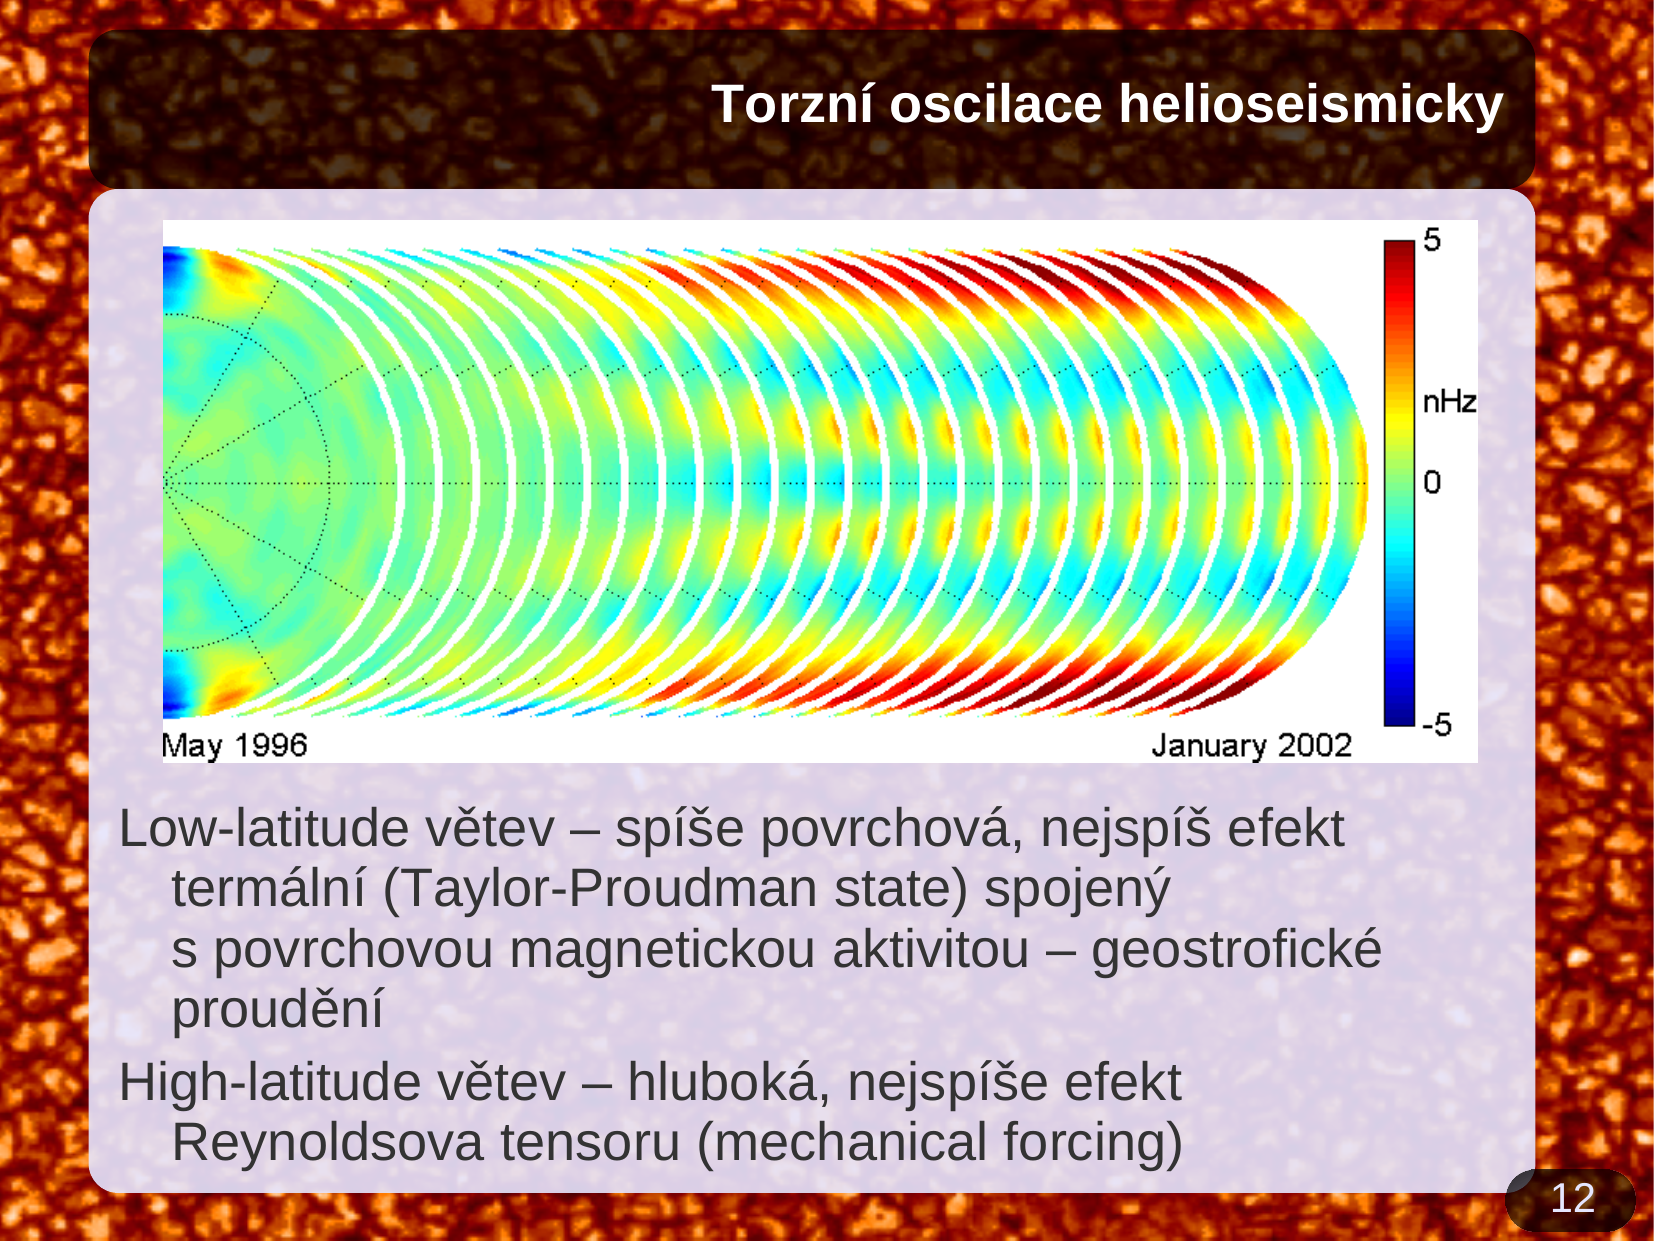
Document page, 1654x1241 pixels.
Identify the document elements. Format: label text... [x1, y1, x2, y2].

picture [0, 0, 1654, 1241]
title Torzní oscilace helioseismicky [118, 59, 1506, 148]
list Low-latitude větev – spíše povrchová, nejspíš efekt termální (Taylor-Proudman state) spojený s povrchovou magnetickou aktivitou – geostrofické proudění High-latitude větev – hluboká, nejspíše efekt Reynoldsova tensoru (mechanical forcing) [118, 797, 1477, 1179]
